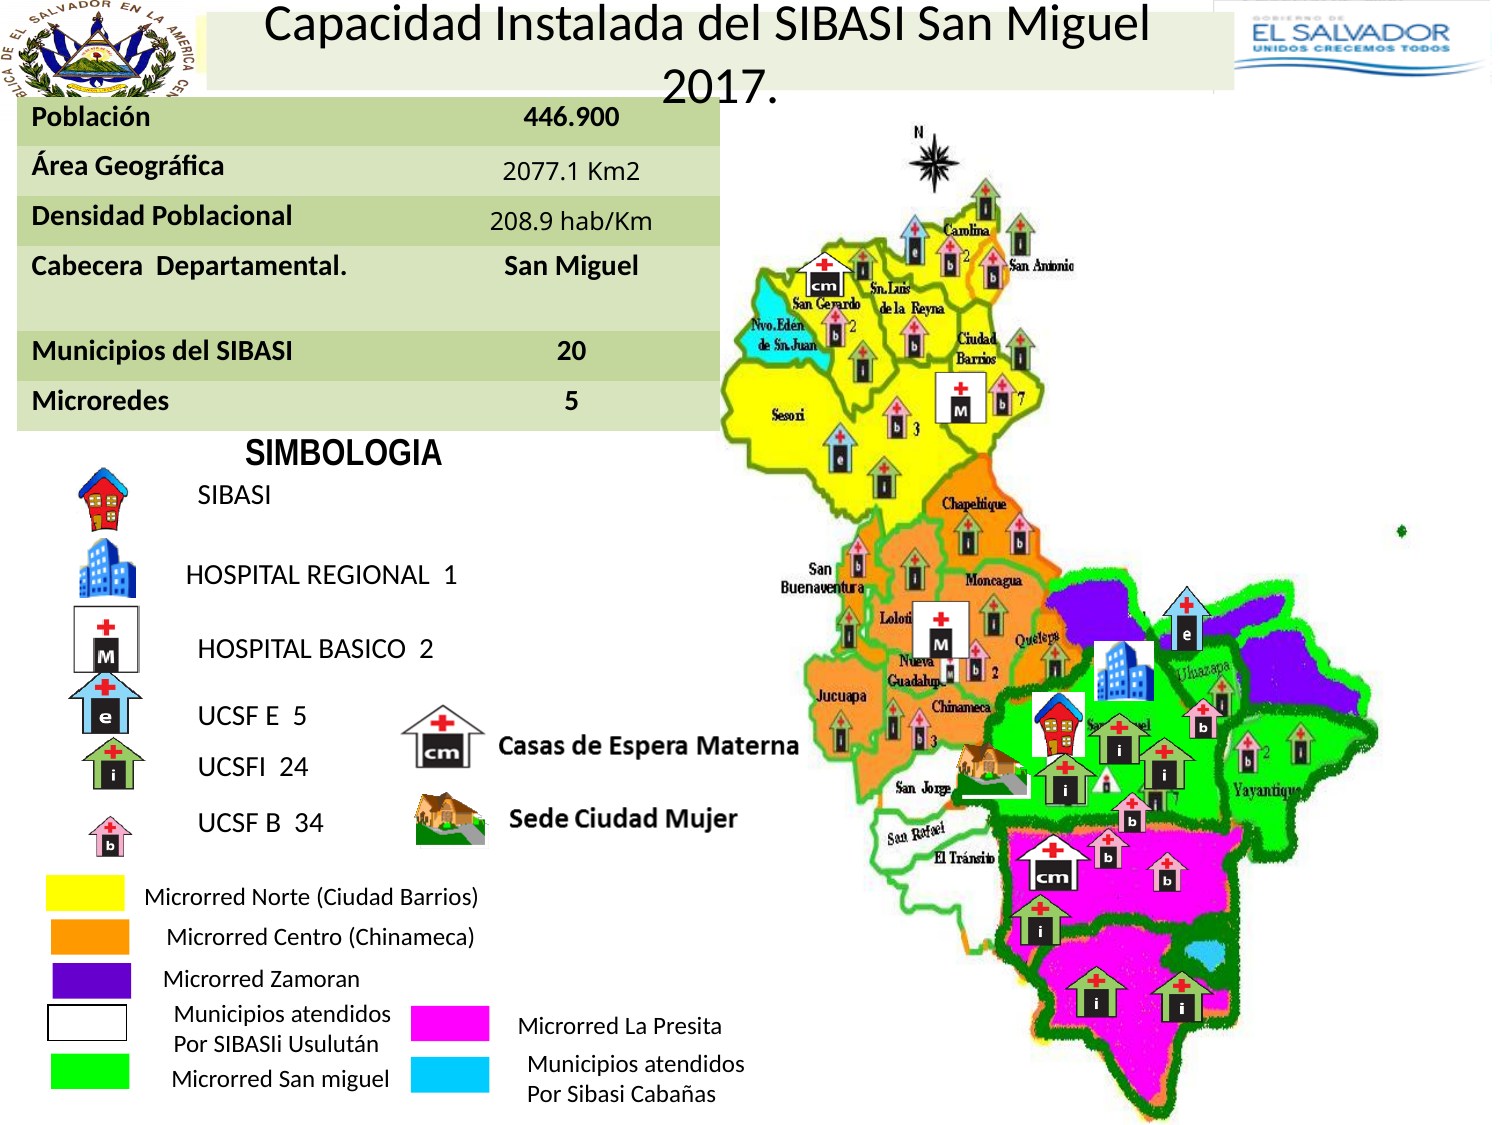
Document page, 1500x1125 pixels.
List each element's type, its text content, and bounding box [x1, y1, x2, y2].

text_box Microrred Norte (Ciudad Barrios) [129, 872, 602, 918]
text_box [410, 1056, 490, 1093]
table_cell Microredes [17, 381, 424, 431]
picture [710, 91, 726, 100]
text_box UCSF B 34 [183, 796, 414, 846]
text_box Municipios atendidos Por Sibasi Cabañas [512, 1039, 767, 1115]
table_cell 5 [424, 381, 720, 431]
picture [693, 91, 707, 97]
table_cell Densidad Poblacional [17, 196, 424, 246]
text_box HOSPITAL REGIONAL 1 [171, 547, 497, 598]
table_cell Cabecera Departamental. [17, 246, 424, 331]
text_box [51, 919, 130, 955]
table_cell Municipios del SIBASI [17, 331, 424, 381]
table_cell 208.9 hab/Km [424, 196, 720, 246]
table_cell 2077.1 Km2 [424, 146, 720, 196]
text_box UCSFI 24 [183, 739, 431, 790]
text_box [48, 1005, 127, 1041]
table_header 446.900 [424, 97, 720, 146]
text_box [413, 1005, 490, 1042]
text_box SIMBOLOGIA [230, 420, 459, 481]
text_box SIBASI [183, 467, 431, 518]
text_box Microrred Zamoran [148, 954, 376, 1000]
picture [0, 0, 1494, 1125]
picture [53, 538, 160, 798]
table_header Población [17, 97, 424, 146]
text_box [51, 1053, 130, 1089]
text_box UCSF E 5 [183, 688, 431, 739]
picture [76, 467, 130, 532]
table_cell 20 [424, 331, 720, 381]
text_box Microrred San miguel [156, 1054, 406, 1100]
text_box Microrred La Presita [502, 1001, 739, 1047]
text_box Municipios atendidos Por SIBASIi Usulután [158, 989, 413, 1065]
picture [79, 810, 142, 865]
text_box Microrred Centro (Chinameca) [151, 912, 491, 958]
text_box Capacidad Instalada del SIBASI San Miguel 2017. [206, 11, 1235, 91]
table_cell San Miguel [424, 246, 720, 331]
table_cell Área Geográfica [17, 146, 424, 196]
text_box HOSPITAL BASICO 2 [183, 621, 470, 672]
text_box [46, 875, 125, 911]
picture [672, 91, 690, 97]
text_box [52, 963, 132, 999]
